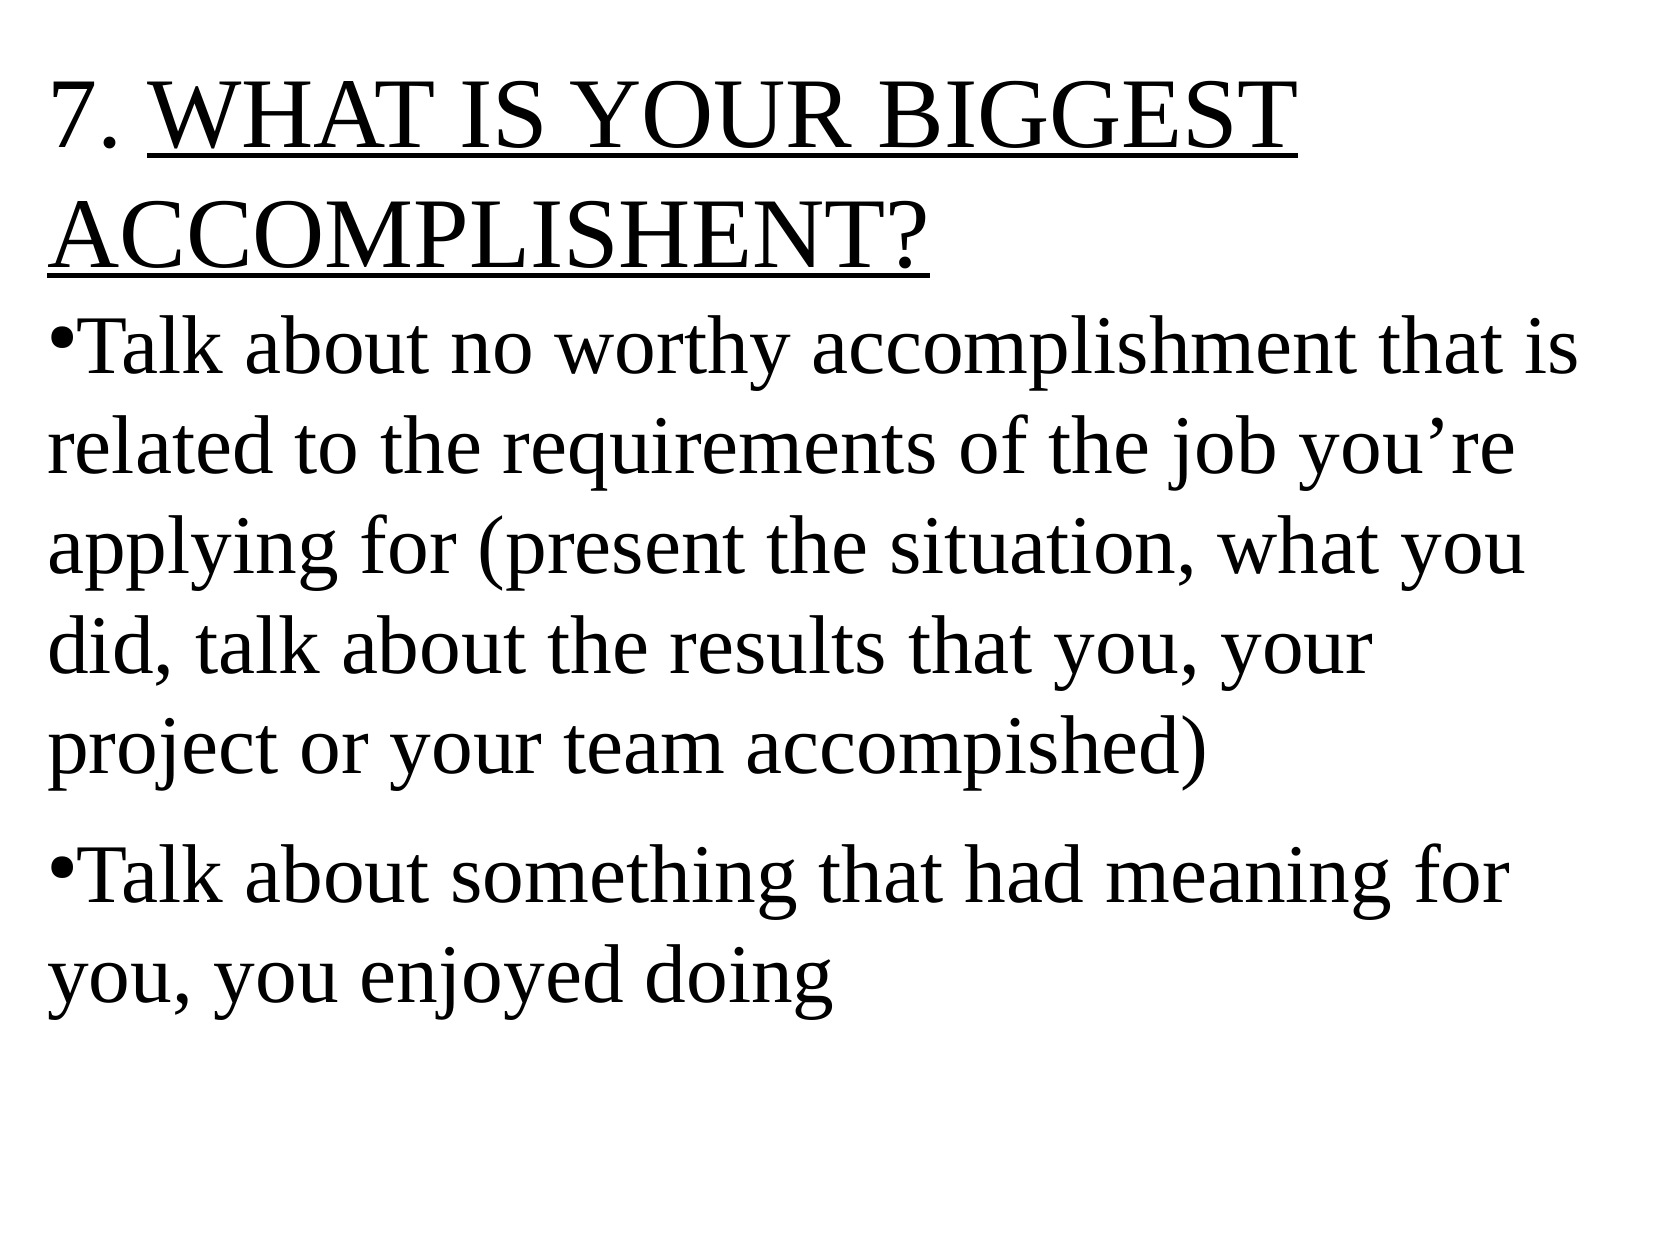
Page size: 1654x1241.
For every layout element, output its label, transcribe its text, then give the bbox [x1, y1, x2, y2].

list Talk about no worthy accomplishment that is related to the requirements of the job you’re applying for (present the situation, what you did, talk about the results that you, your project or your team accompished) Talk about something that had meaning for you, you enjoyed doing [47, 290, 1607, 1170]
title 7. WHAT IS YOUR BIGGEST ACCOMPLISHENT? [47, 47, 1607, 269]
